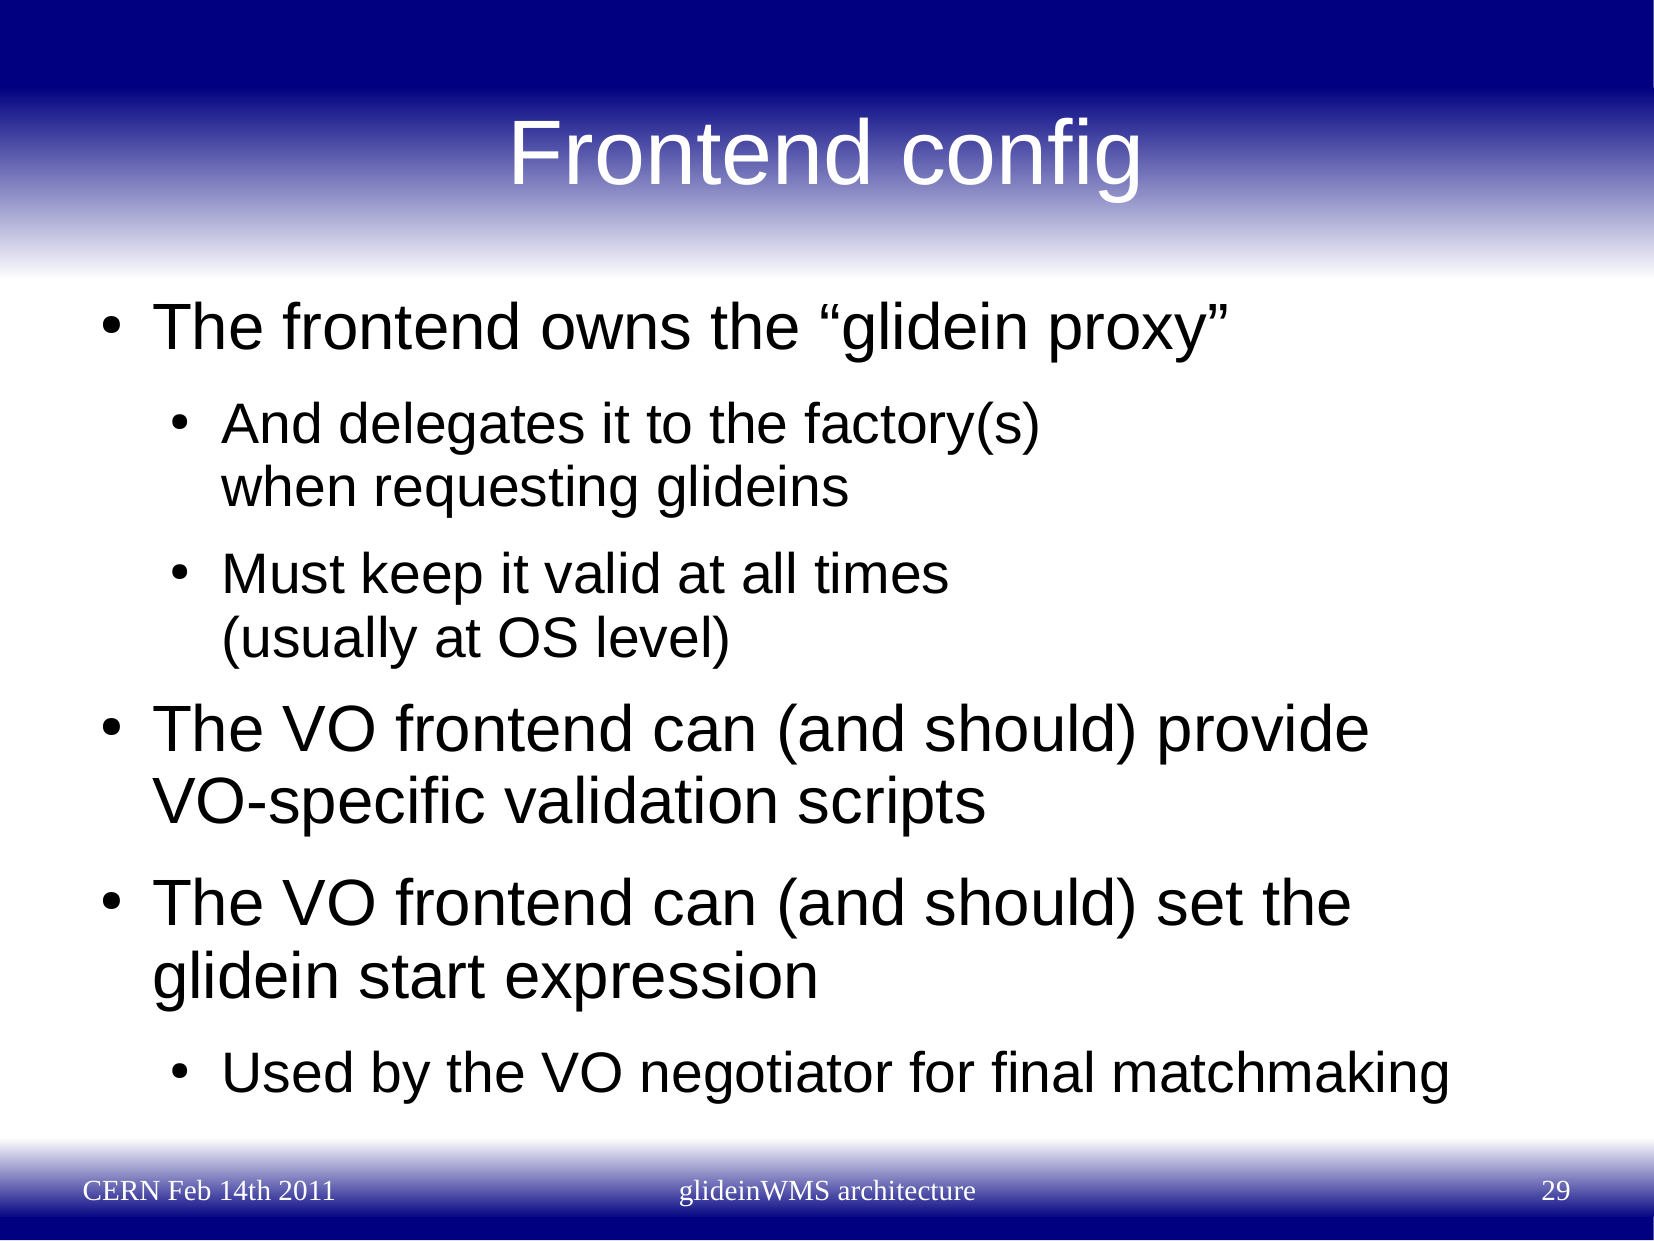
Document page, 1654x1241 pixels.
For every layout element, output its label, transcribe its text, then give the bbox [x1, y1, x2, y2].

list The frontend owns the “glidein proxy” And delegates it to the factory(s) when requesting glideins Must keep it valid at all times (usually at OS level) The VO frontend can (and should) provide VO‑specific validation scripts The VO frontend can (and should) set the glidein start expression Used by the VO negotiator for final matchmaking [82, 290, 1571, 1109]
title Frontend config [82, 56, 1571, 250]
